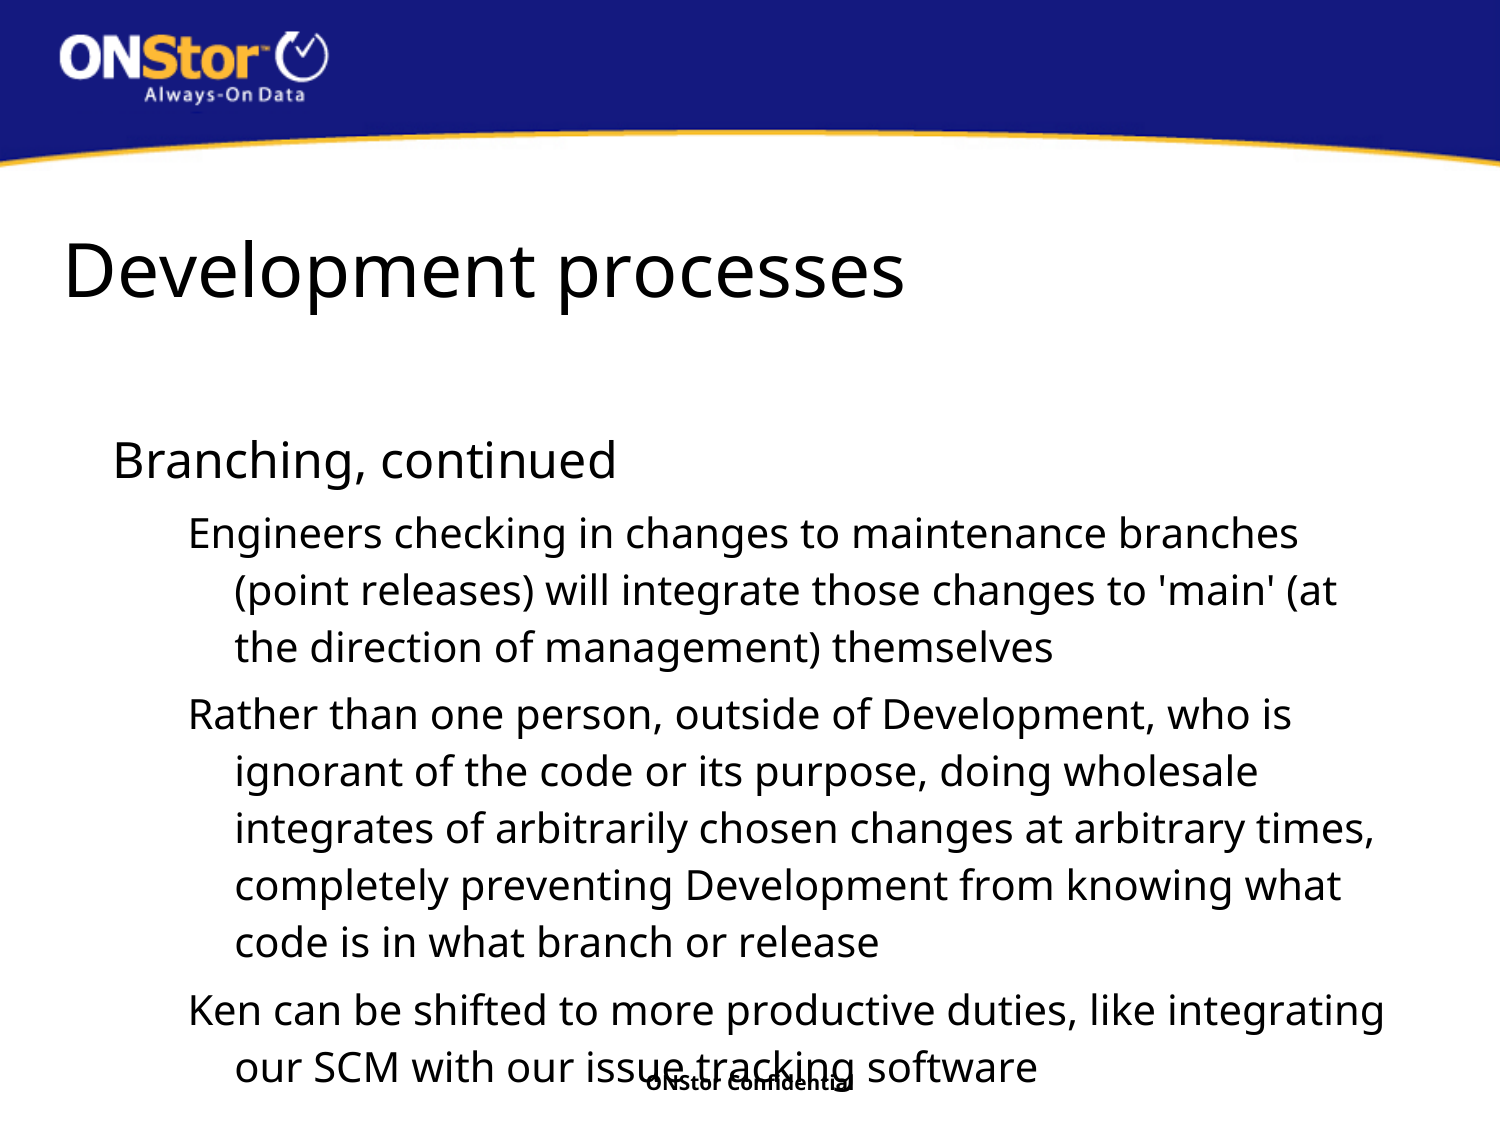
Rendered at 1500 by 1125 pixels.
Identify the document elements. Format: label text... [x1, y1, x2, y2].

title Development processes [62, 174, 1338, 363]
list Branching, continued Engineers checking in changes to maintenance branches (point releases) will integrate those changes to 'main' (at the direction of management) themselves Rather than one person, outside of Development, who is ignorant of the code or its purpose, doing wholesale integrates of arbitrarily chosen changes at arbitrary times, completely preventing Development from knowing what code is in what branch or release Ken can be shifted to more productive duties, like integrating our SCM with our issue tracking software [112, 425, 1388, 1011]
